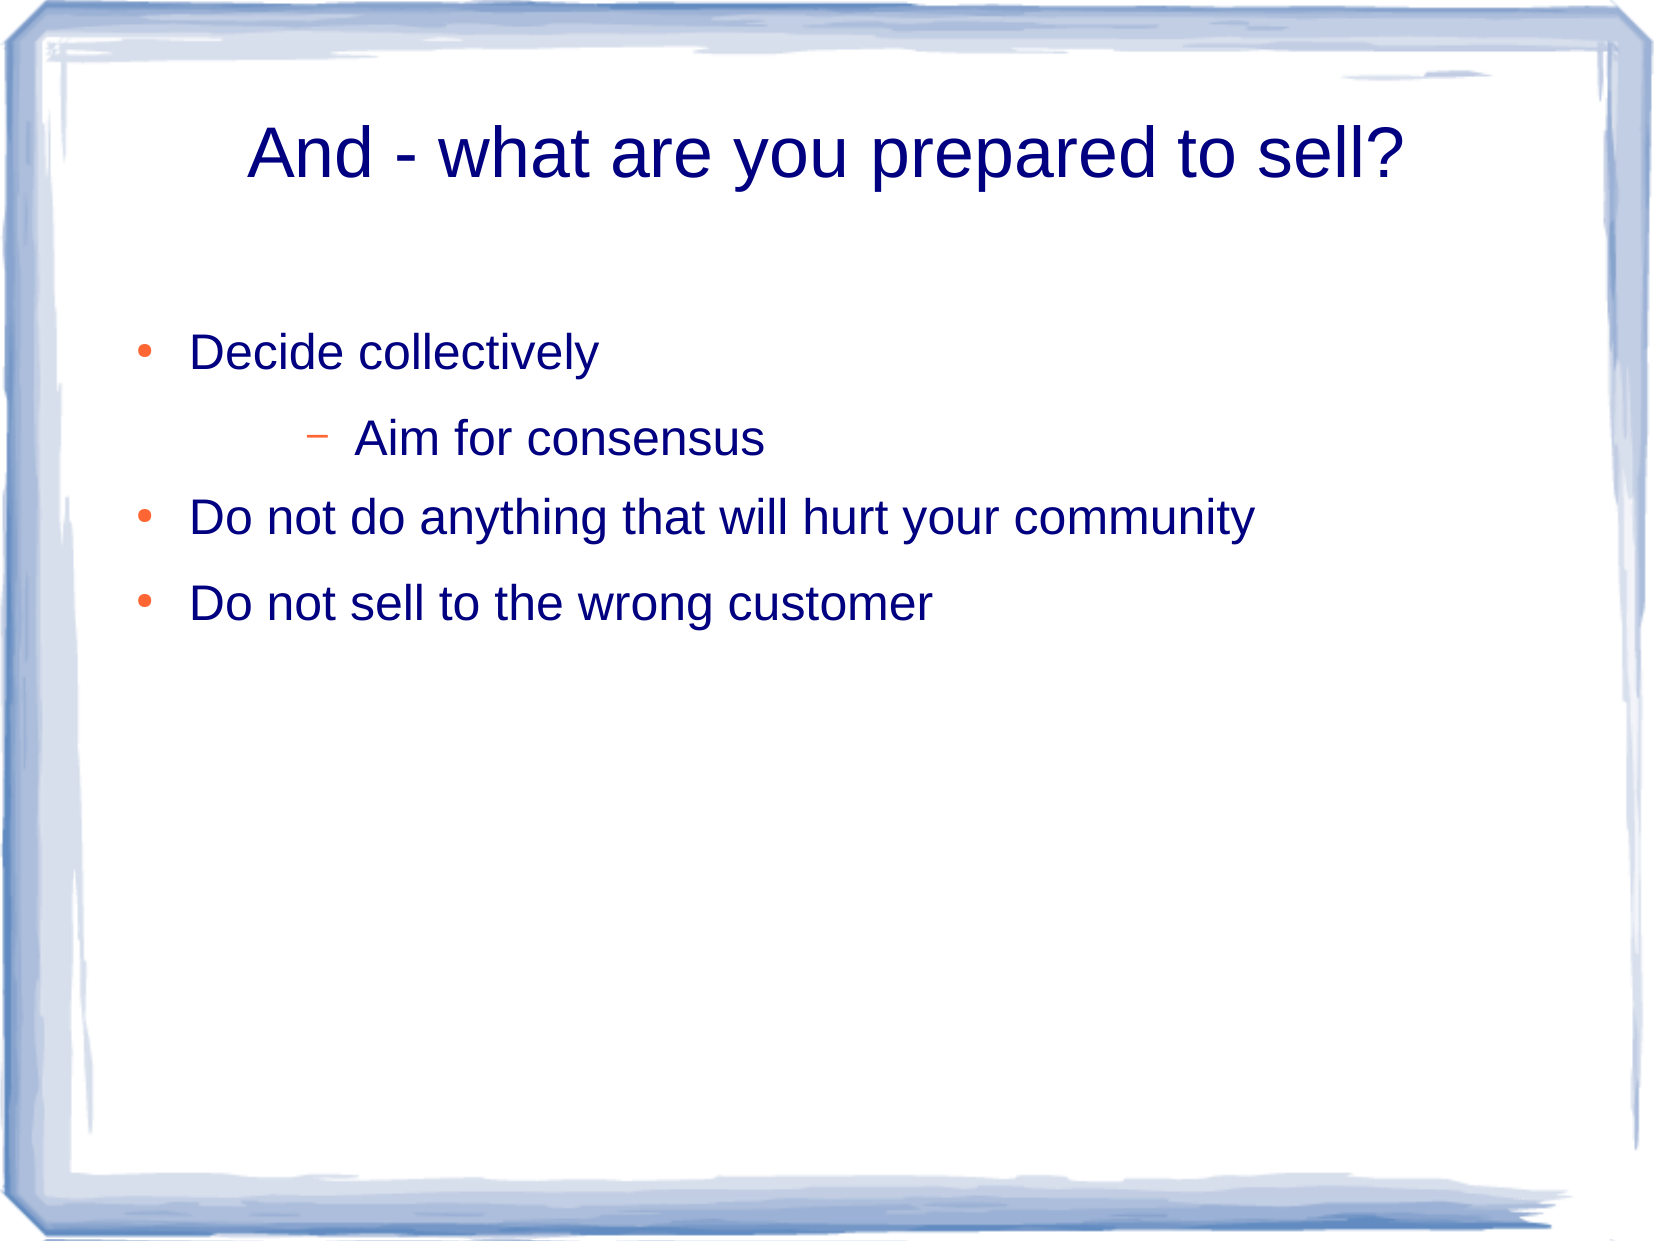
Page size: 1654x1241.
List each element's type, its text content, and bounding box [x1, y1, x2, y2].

list Decide collectively Aim for consensus Do not do anything that will hurt your community Do not sell to the wrong customer [118, 324, 1571, 1004]
picture [0, 0, 1654, 1241]
title And - what are you prepared to sell? [82, 49, 1571, 257]
